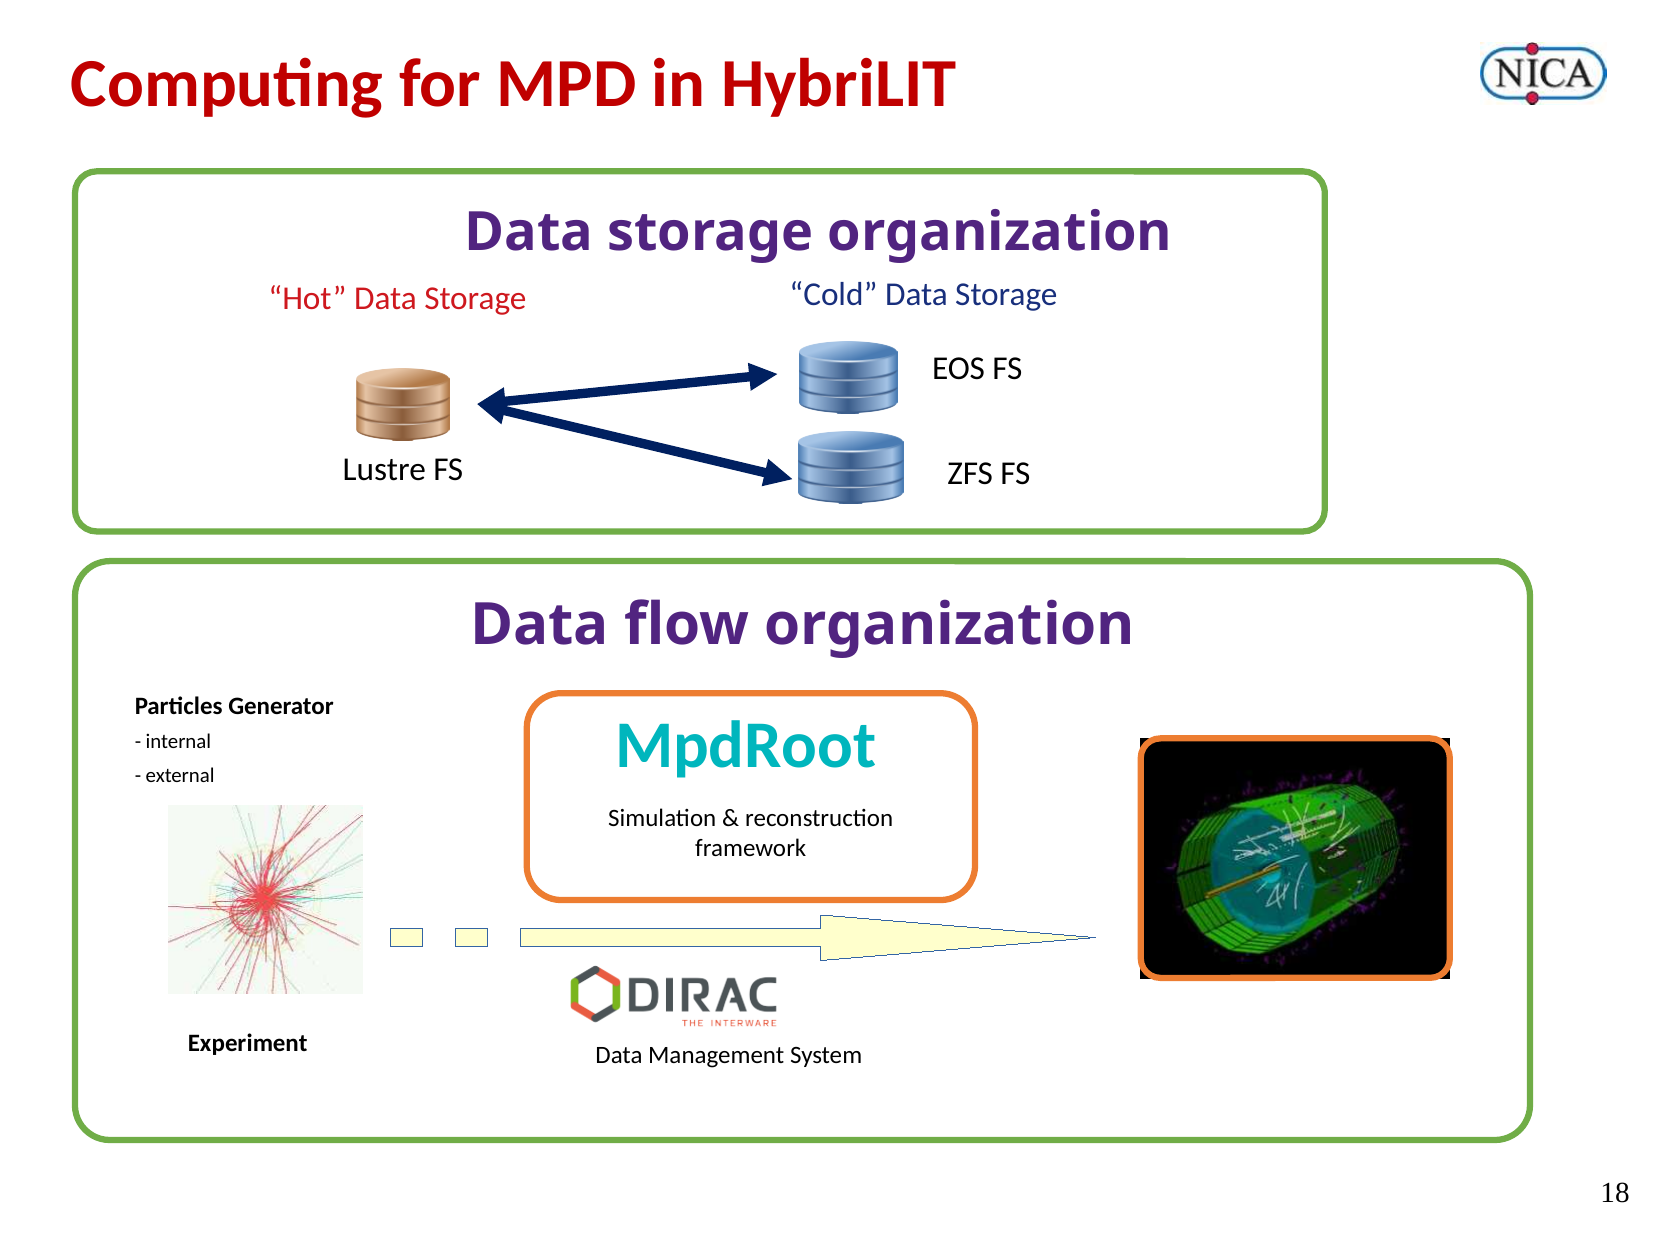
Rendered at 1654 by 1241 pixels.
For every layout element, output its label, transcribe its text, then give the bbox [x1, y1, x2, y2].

picture [1443, 738, 1450, 745]
text_box [520, 915, 1096, 961]
picture [1140, 738, 1147, 746]
text_box [455, 928, 488, 947]
text_box Particles Generator - internal - external [120, 678, 436, 794]
picture [168, 805, 363, 994]
picture [1442, 971, 1450, 979]
text_box [390, 928, 423, 947]
title Computing for MPD in HybriLIT [70, 31, 1559, 148]
text_box Data storage organization [449, 184, 1192, 287]
picture [564, 963, 784, 1030]
text_box Data Management System [580, 1027, 988, 1076]
picture [798, 431, 904, 504]
text_box Lustre FS [290, 446, 516, 495]
picture [1144, 742, 1446, 974]
picture [1140, 971, 1149, 979]
text_box EOS FS [886, 345, 1069, 394]
text_box “Cold” Data Storage [774, 273, 1190, 327]
text_box MpdRoot [547, 693, 945, 788]
text_box ZFS FS [904, 450, 1087, 499]
text_box Data flow organization [455, 574, 1198, 677]
picture [356, 368, 450, 441]
text_box Simulation & reconstruction framework [526, 693, 976, 901]
picture [799, 341, 898, 414]
text_box “Hot” Data Storage [180, 275, 616, 324]
picture [1559, 42, 1607, 105]
text_box Experiment [173, 1015, 381, 1064]
